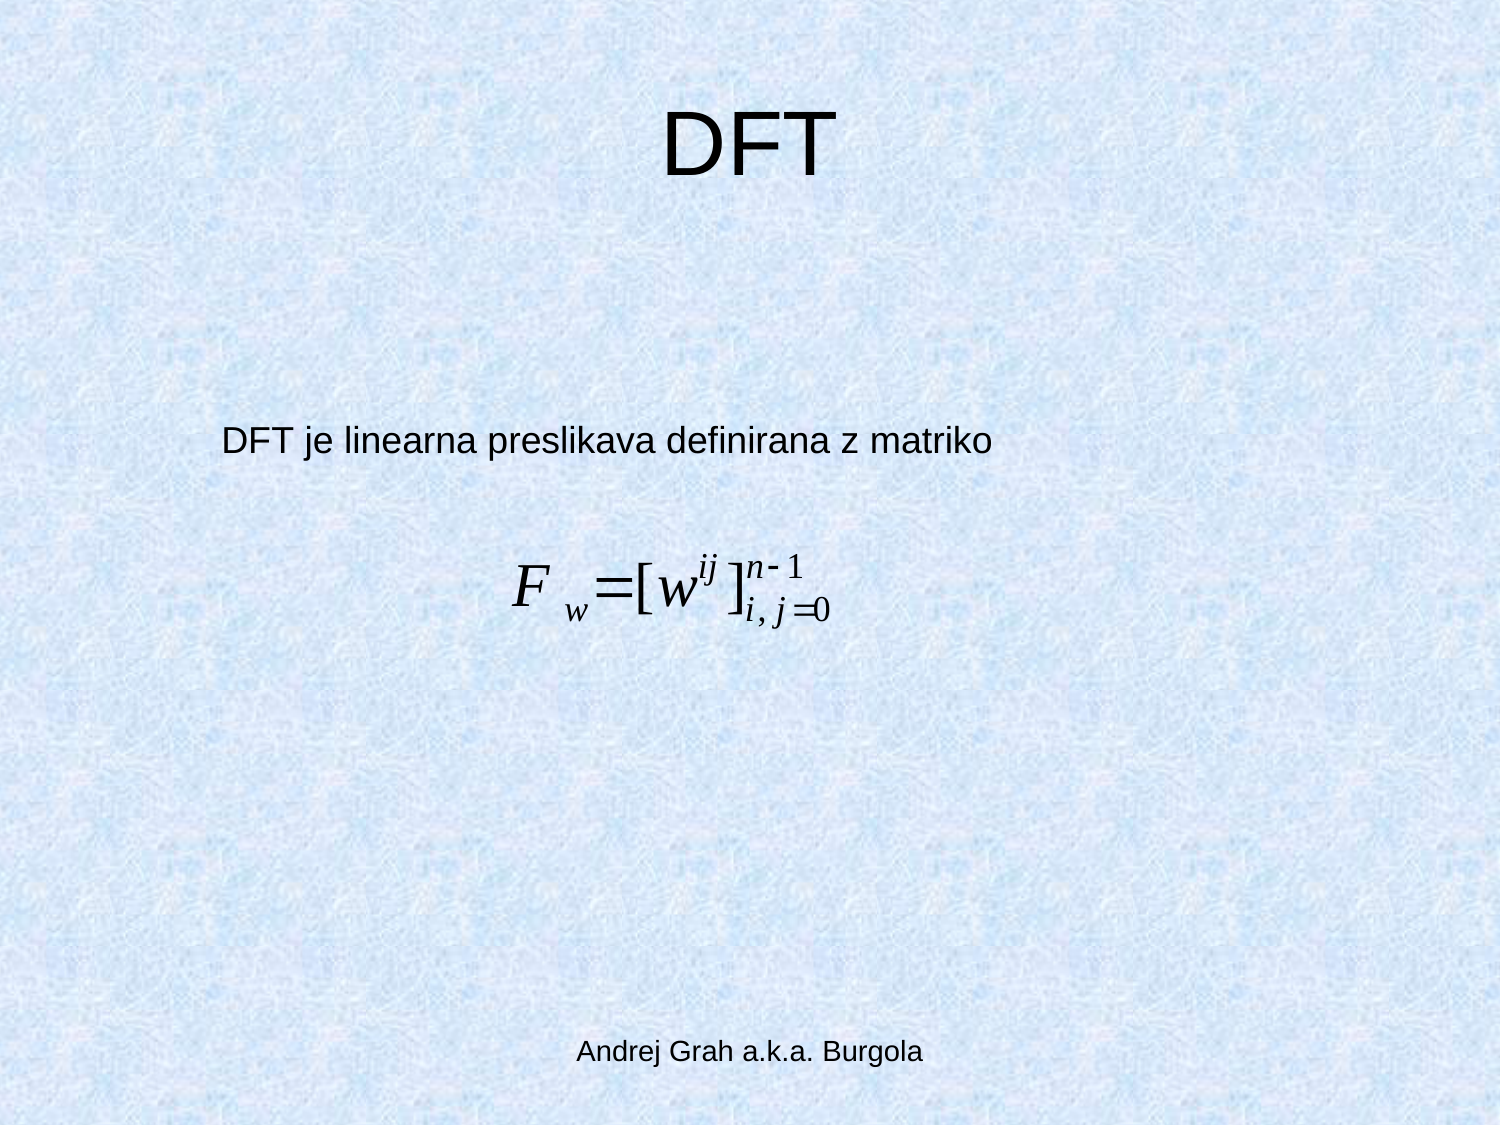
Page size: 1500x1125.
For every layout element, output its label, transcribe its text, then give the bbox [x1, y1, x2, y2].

text_box DFT je linearna preslikava definirana z matriko [206, 408, 249, 470]
picture [0, 0, 1500, 1125]
text_box Andrej Grah a.k.a. Burgola [512, 1024, 988, 1103]
list [249, 300, 1251, 967]
chart [501, 538, 845, 643]
title DFT [75, 45, 1426, 233]
